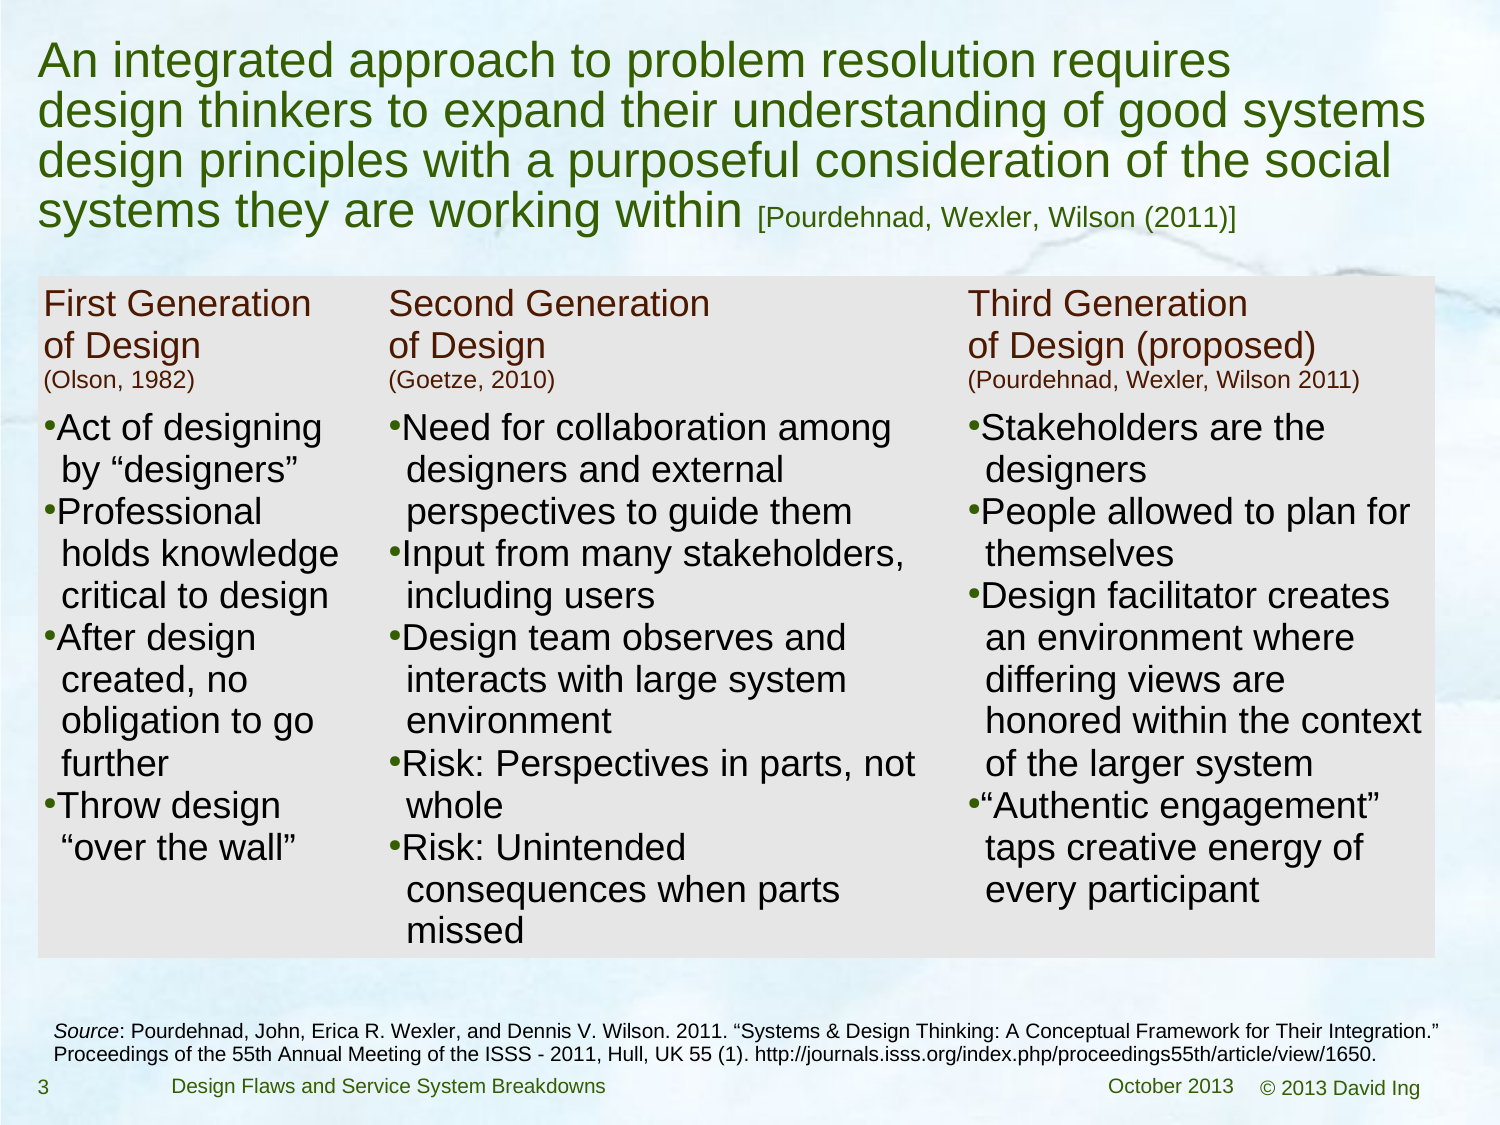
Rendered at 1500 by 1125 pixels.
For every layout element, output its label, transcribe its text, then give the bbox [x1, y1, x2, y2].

text_box Source: Pourdehnad, John, Erica R. Wexler, and Dennis V. Wilson. 2011. “Systems & Design Thinking: A Conceptual Framework for Their Integration.” Proceedings of the 55th Annual Meeting of the ISSS - 2011, Hull, UK 55 (1). http://journals.isss.org/index.php/proceedings55th/article/view/1650. [38, 1012, 1463, 1074]
table_header Second Generation of Design (Goetze, 2010) [383, 276, 926, 400]
table_cell Act of designing by “designers” Professional holds knowledge critical to design After design created, no obligation to go further Throw design “over the wall” [38, 400, 347, 958]
table_cell Need for collaboration among designers and external perspectives to guide them Input from many stakeholders, including users Design team observes and interacts with large system environment Risk: Perspectives in parts, not whole Risk: Unintended consequences when parts missed [383, 400, 926, 958]
table_header [926, 276, 962, 400]
table_cell Stakeholders are the designers People allowed to plan for themselves Design facilitator creates an environment where differing views are honored within the context of the larger system “Authentic engagement” taps creative energy of every participant [962, 400, 1435, 958]
table_cell [926, 400, 962, 958]
table_header [347, 276, 383, 400]
picture [0, 0, 1500, 1125]
table_cell [347, 400, 383, 958]
table_header Third Generation of Design (proposed) (Pourdehnad, Wexler, Wilson 2011) [962, 276, 1435, 400]
title An integrated approach to problem resolution requires design thinkers to expand their understanding of good systems design principles with a purposeful consideration of the social systems they are working within [Pourdehnad, Wexler, Wilson (2011)] [37, 37, 1463, 244]
table_header First Generation of Design (Olson, 1982) [38, 276, 347, 400]
